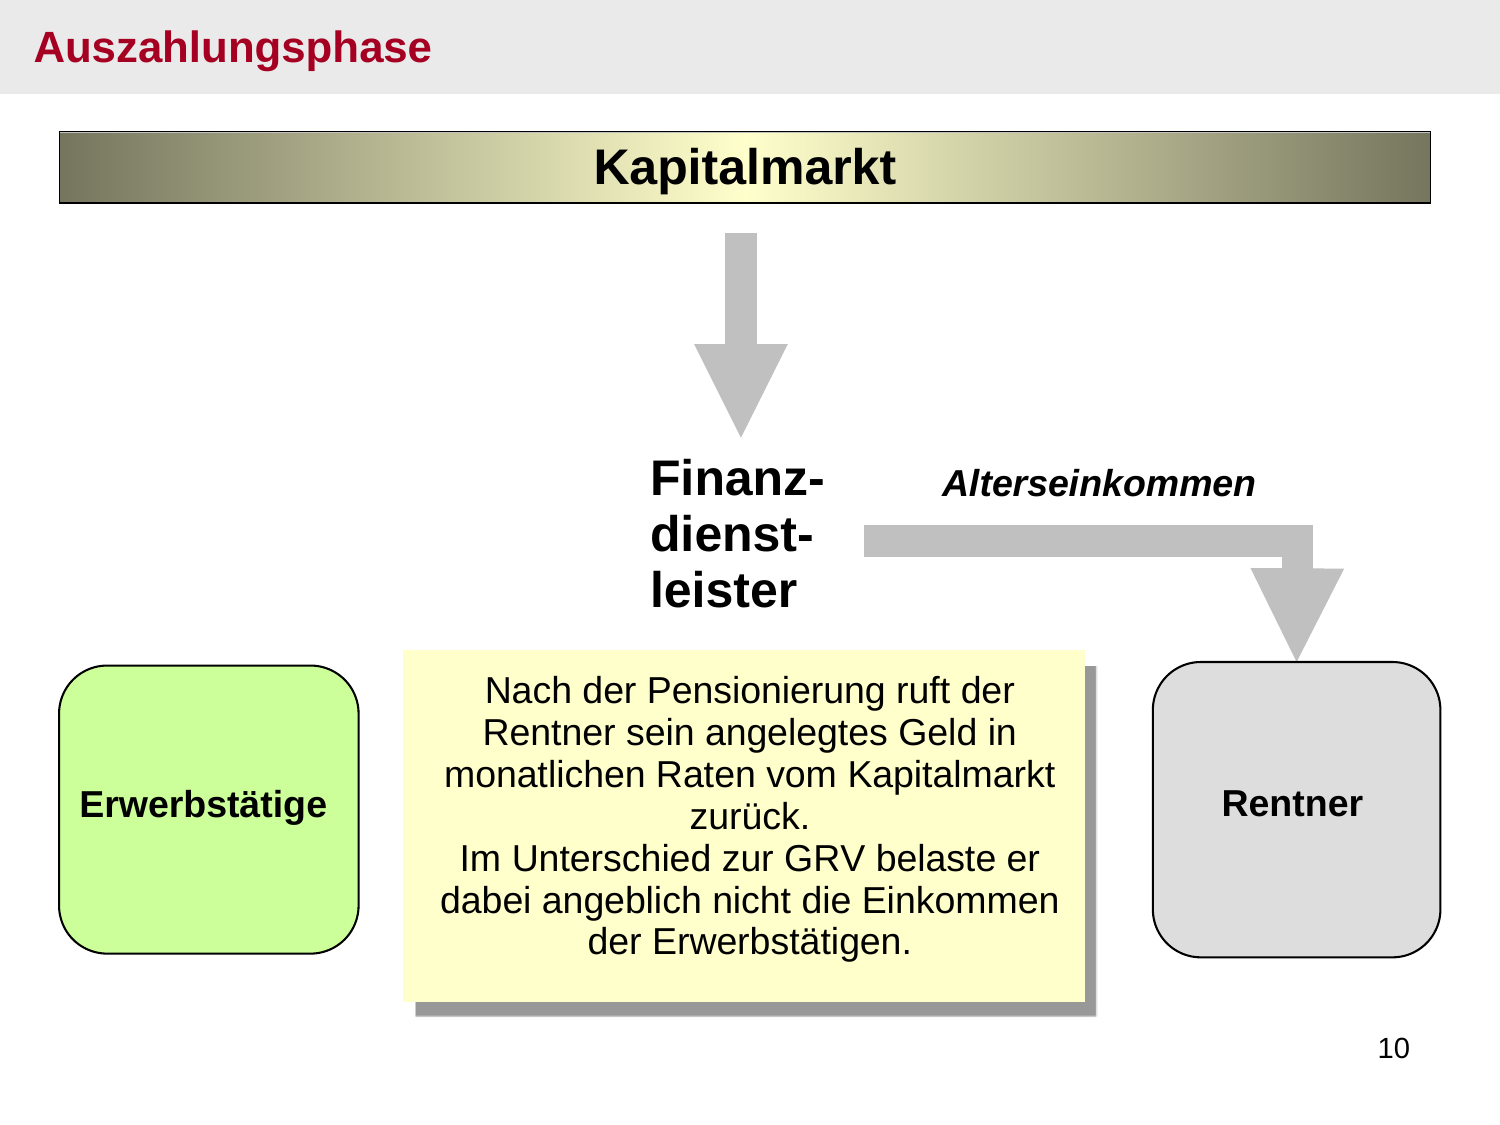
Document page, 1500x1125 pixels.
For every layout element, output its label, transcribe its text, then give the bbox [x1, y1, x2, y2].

text_box [403, 650, 1085, 1002]
text_box Auszahlungsphase [18, 15, 1430, 80]
text_box Finanz- dienst- leister [635, 442, 864, 626]
text_box Rentner [1160, 761, 1430, 833]
text_box Alterseinkommen [927, 454, 1300, 512]
text_box [59, 665, 359, 954]
text_box Nach der Pensionierung ruft der Rentner sein angelegtes Geld in monatlichen Raten vom Kapitalmarkt zurück. Im Unterschied zur GRV belaste er dabei angeblich nicht die Einkommen der Erwerbstätigen. [413, 661, 1087, 971]
text_box [0, 0, 1500, 94]
text_box Kapitalmarkt [59, 131, 1431, 203]
text_box Erwerbstätige [64, 776, 372, 834]
text_box [1152, 662, 1441, 958]
